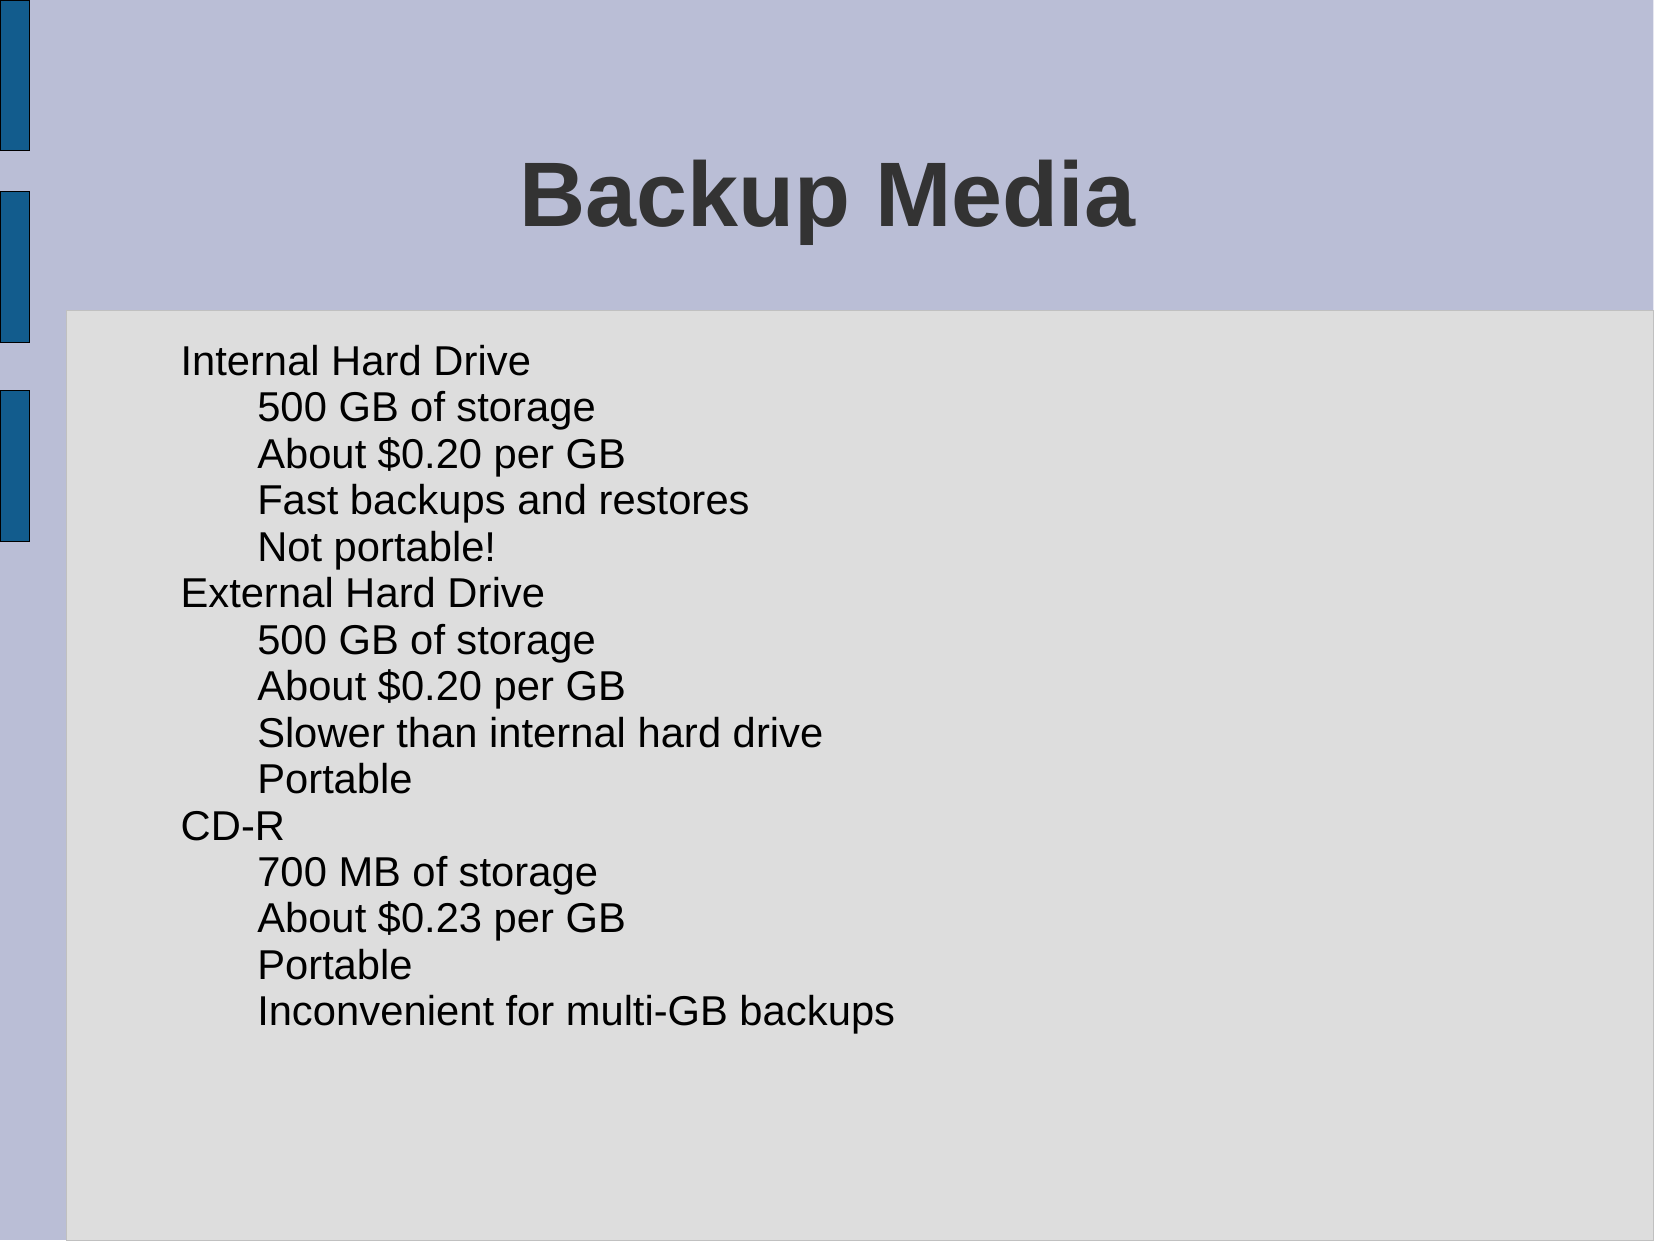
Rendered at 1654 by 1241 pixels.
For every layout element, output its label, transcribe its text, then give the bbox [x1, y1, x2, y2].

title Backup Media [121, 91, 1534, 299]
list Internal Hard Drive 500 GB of storage About $0.20 per GB Fast backups and restores Not portable! External Hard Drive 500 GB of storage About $0.20 per GB Slower than internal hard drive Portable CD-R 700 MB of storage About $0.23 per GB Portable Inconvenient for multi-GB backups [162, 337, 1576, 1119]
